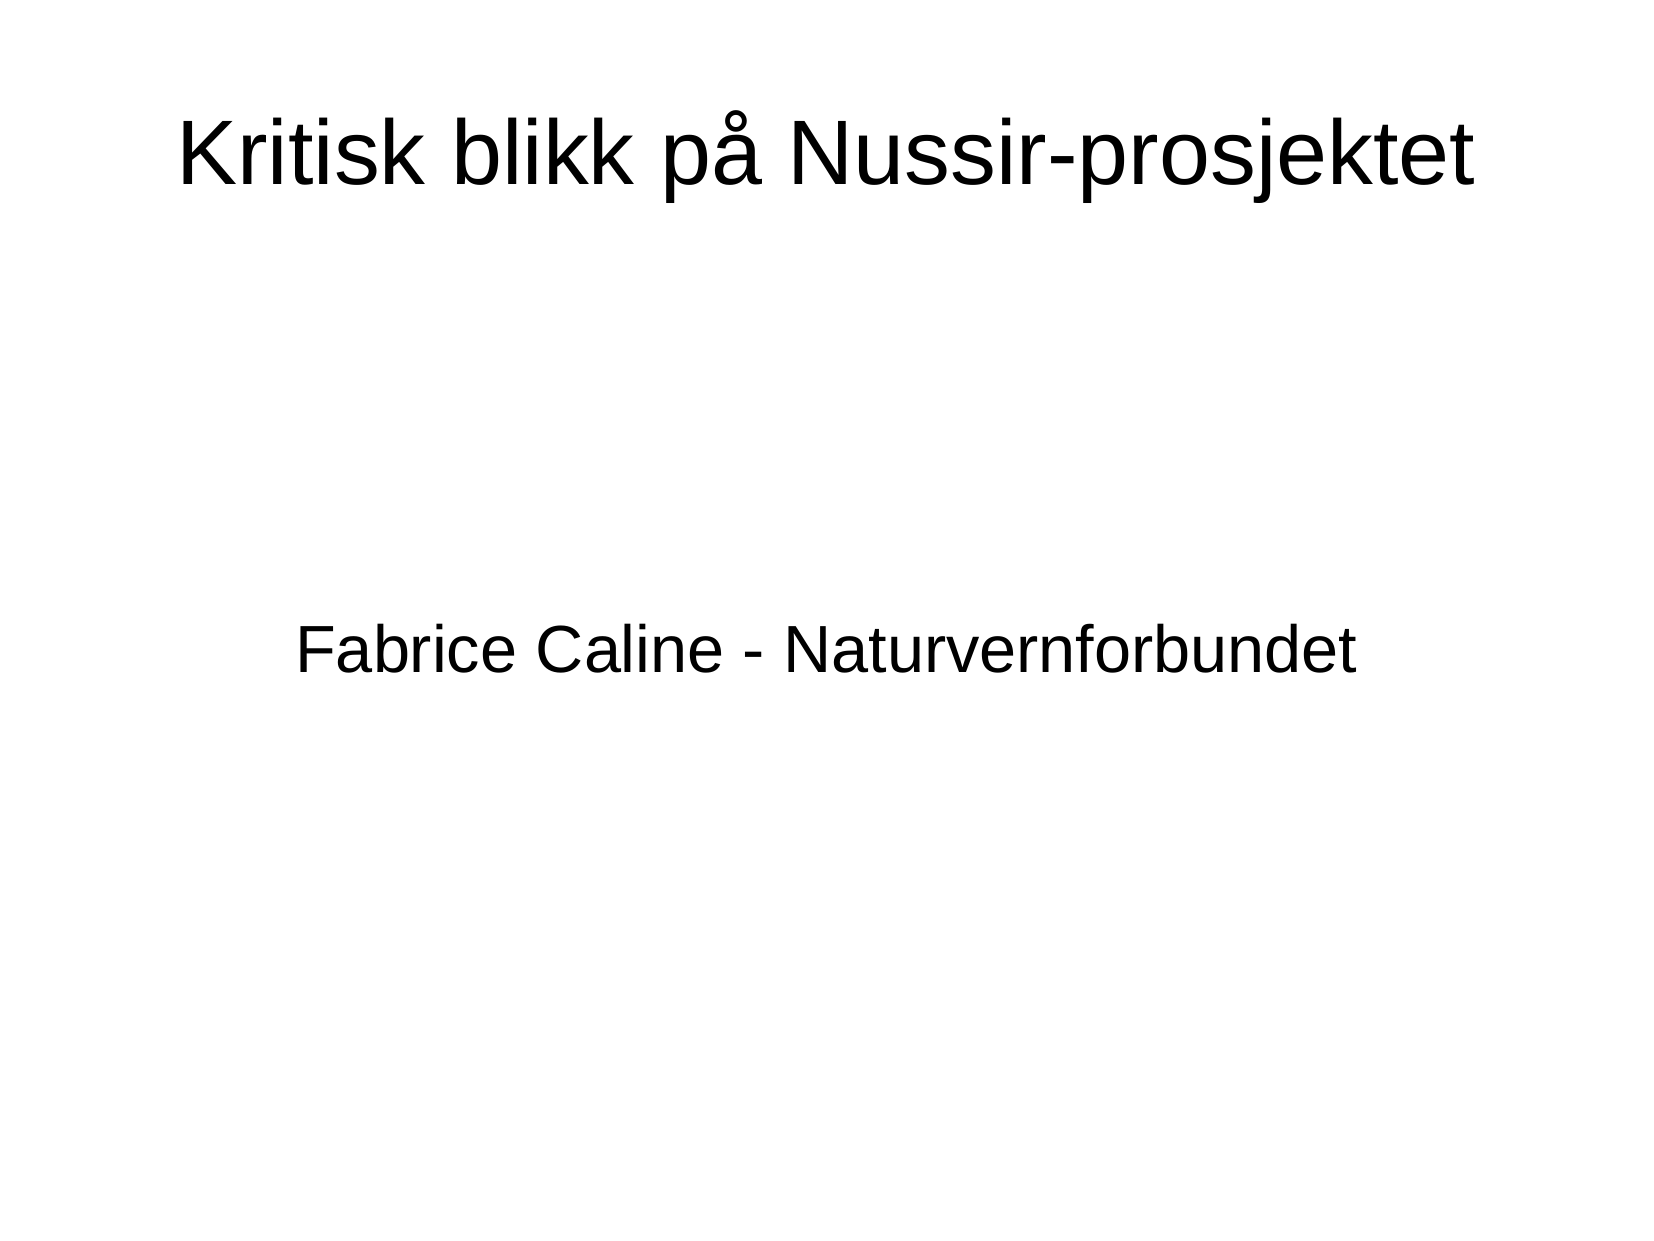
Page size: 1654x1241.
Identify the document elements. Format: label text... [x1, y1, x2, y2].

subtitle Fabrice Caline - Naturvernforbundet [82, 290, 1571, 1010]
text_box [82, 49, 1571, 257]
